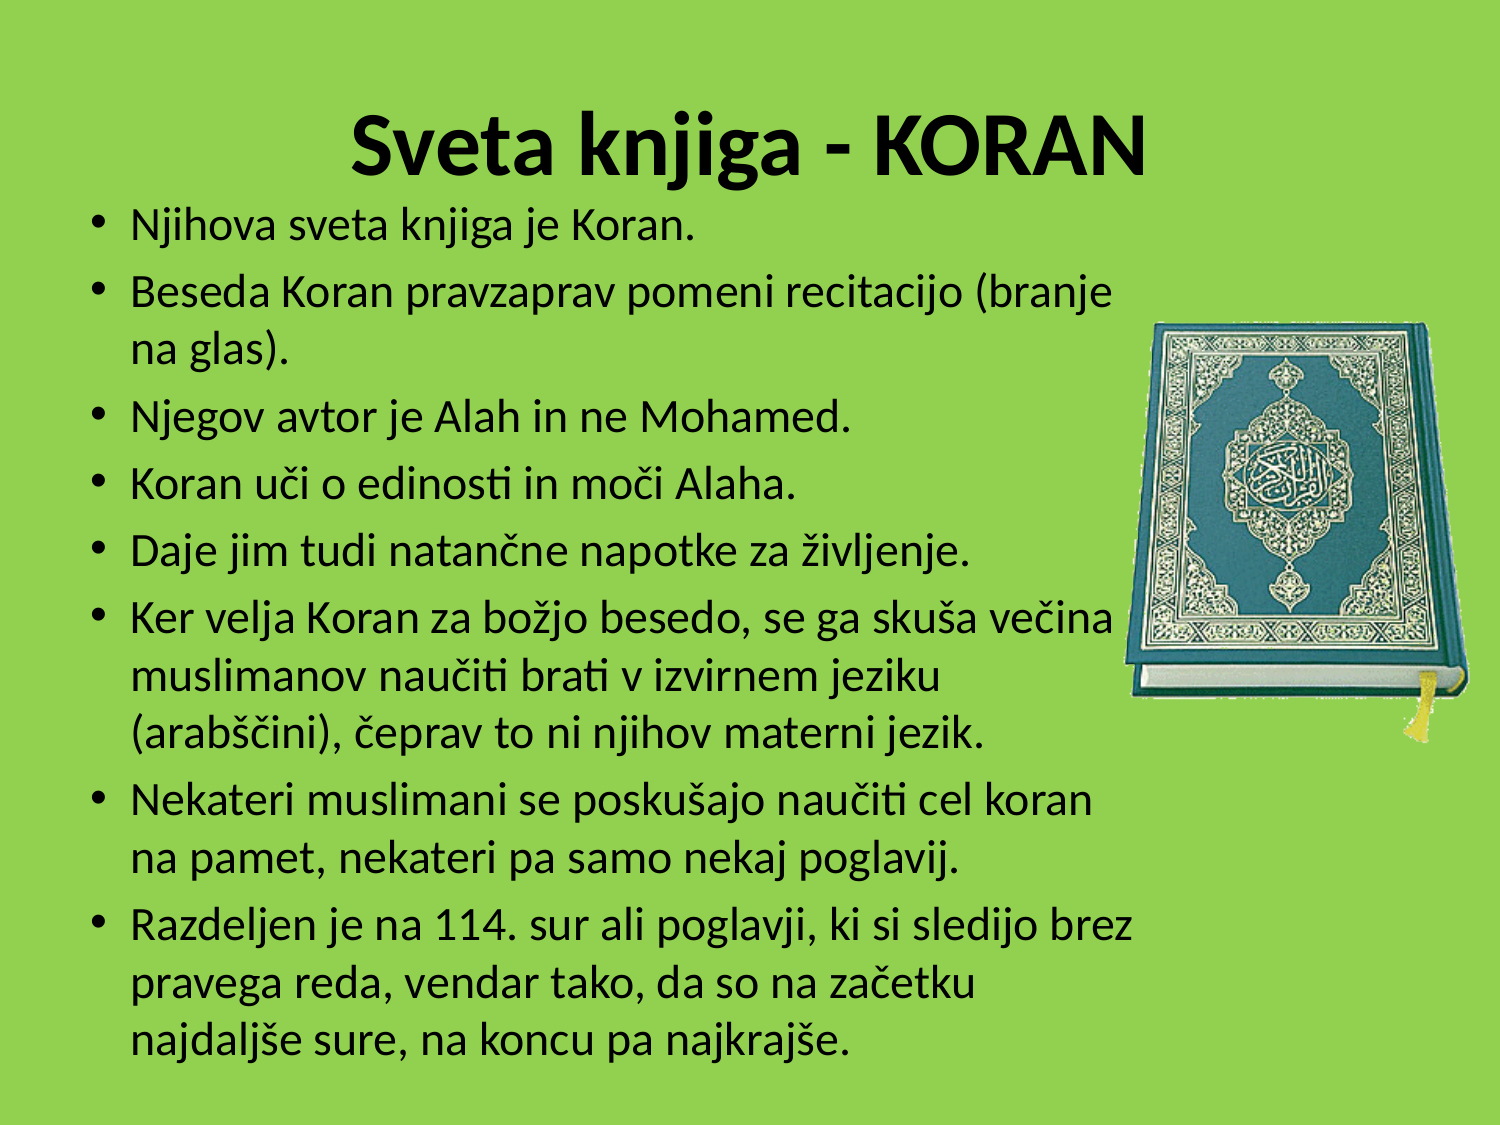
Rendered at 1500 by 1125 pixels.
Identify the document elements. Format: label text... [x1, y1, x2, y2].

title Sveta knjiga - KORAN [75, 45, 1425, 233]
picture [1116, 314, 1476, 751]
list Njihova sveta knjiga je Koran. Beseda Koran pravzaprav pomeni recitacijo (branje na glas). Njegov avtor je Alah in ne Mohamed. Koran uči o edinosti in moči Alaha. Daje jim tudi natančne napotke za življenje. Ker velja Koran za božjo besedo, se ga skuša večina muslimanov naučiti brati v izvirnem jeziku (arabščini), čeprav to ni njihov materni jezik. Nekateri muslimani se poskušajo naučiti cel koran na pamet, nekateri pa samo nekaj poglavij. Razdeljen je na 114. sur ali poglavji, ki si sledijo brez pravega reda, vendar tako, da so na začetku najdaljše sure, na koncu pa najkrajše. [75, 184, 1152, 1094]
